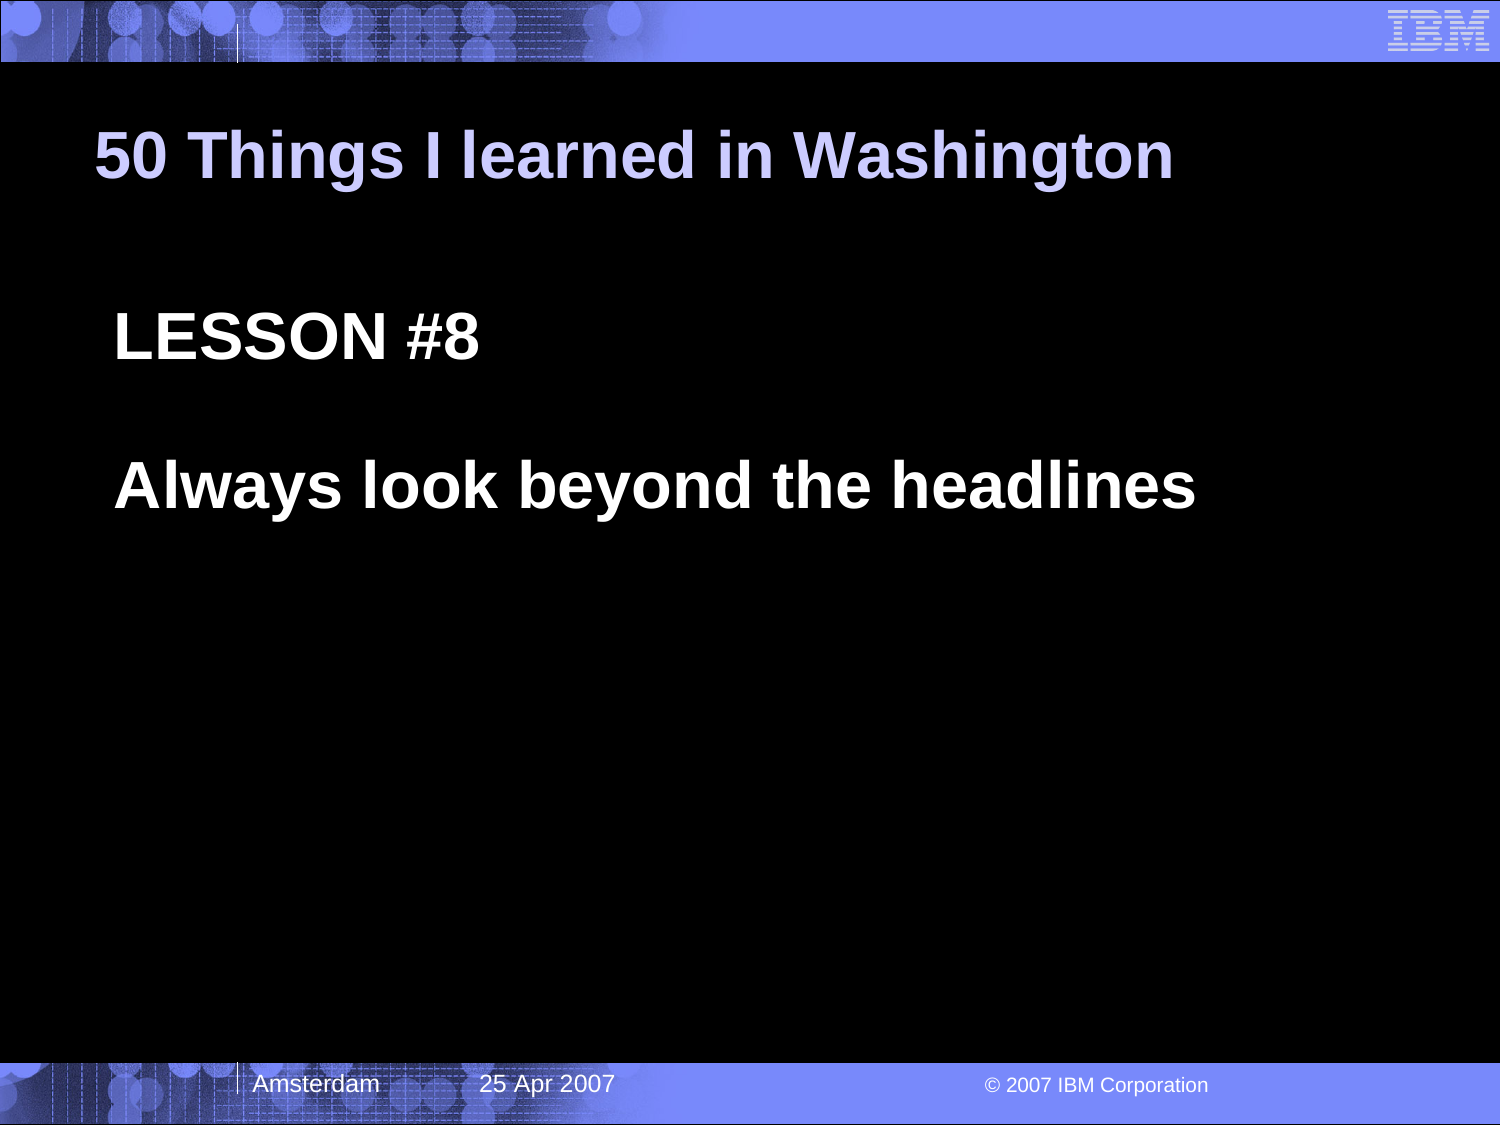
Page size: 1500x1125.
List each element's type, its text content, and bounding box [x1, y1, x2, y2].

picture [1, 1, 1500, 62]
picture [0, 1063, 1500, 1124]
title 50 Things I learned in Washington [79, 116, 1433, 205]
list LESSON #8 Always look beyond the headlines [99, 291, 1388, 1037]
